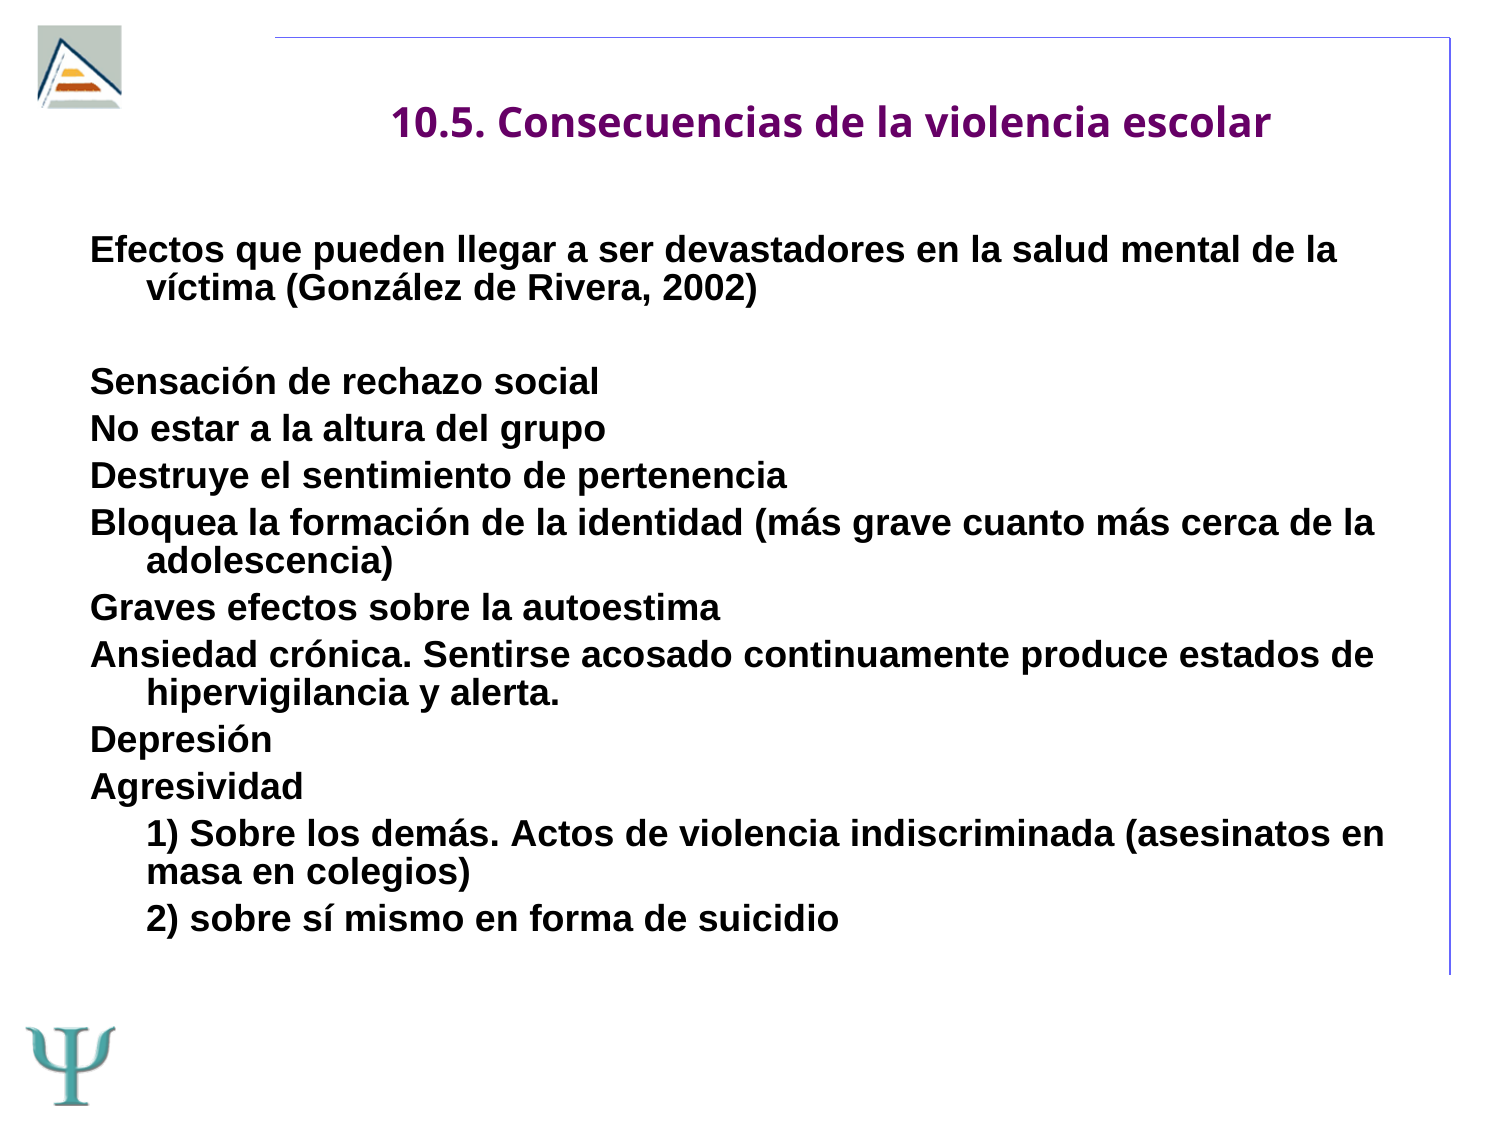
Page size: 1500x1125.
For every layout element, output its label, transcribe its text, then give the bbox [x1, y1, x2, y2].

picture [24, 1024, 75, 1106]
title 10.5. Consecuencias de la violencia escolar [262, 74, 1401, 168]
list Efectos que pueden llegar a ser devastadores en la salud mental de la víctima (González de Rivera, 2002) Sensación de rechazo social No estar a la altura del grupo Destruye el sentimiento de pertenencia Bloquea la formación de la identidad (más grave cuanto más cerca de la adolescencia) Graves efectos sobre la autoestima Ansiedad crónica. Sentirse acosado continuamente produce estados de hipervigilancia y alerta. Depresión Agresividad 1) Sobre los demás. Actos de violencia indiscriminada (asesinatos en masa en colegios) 2) sobre sí mismo en forma de suicidio [75, 224, 1426, 1125]
picture [37, 24, 122, 109]
